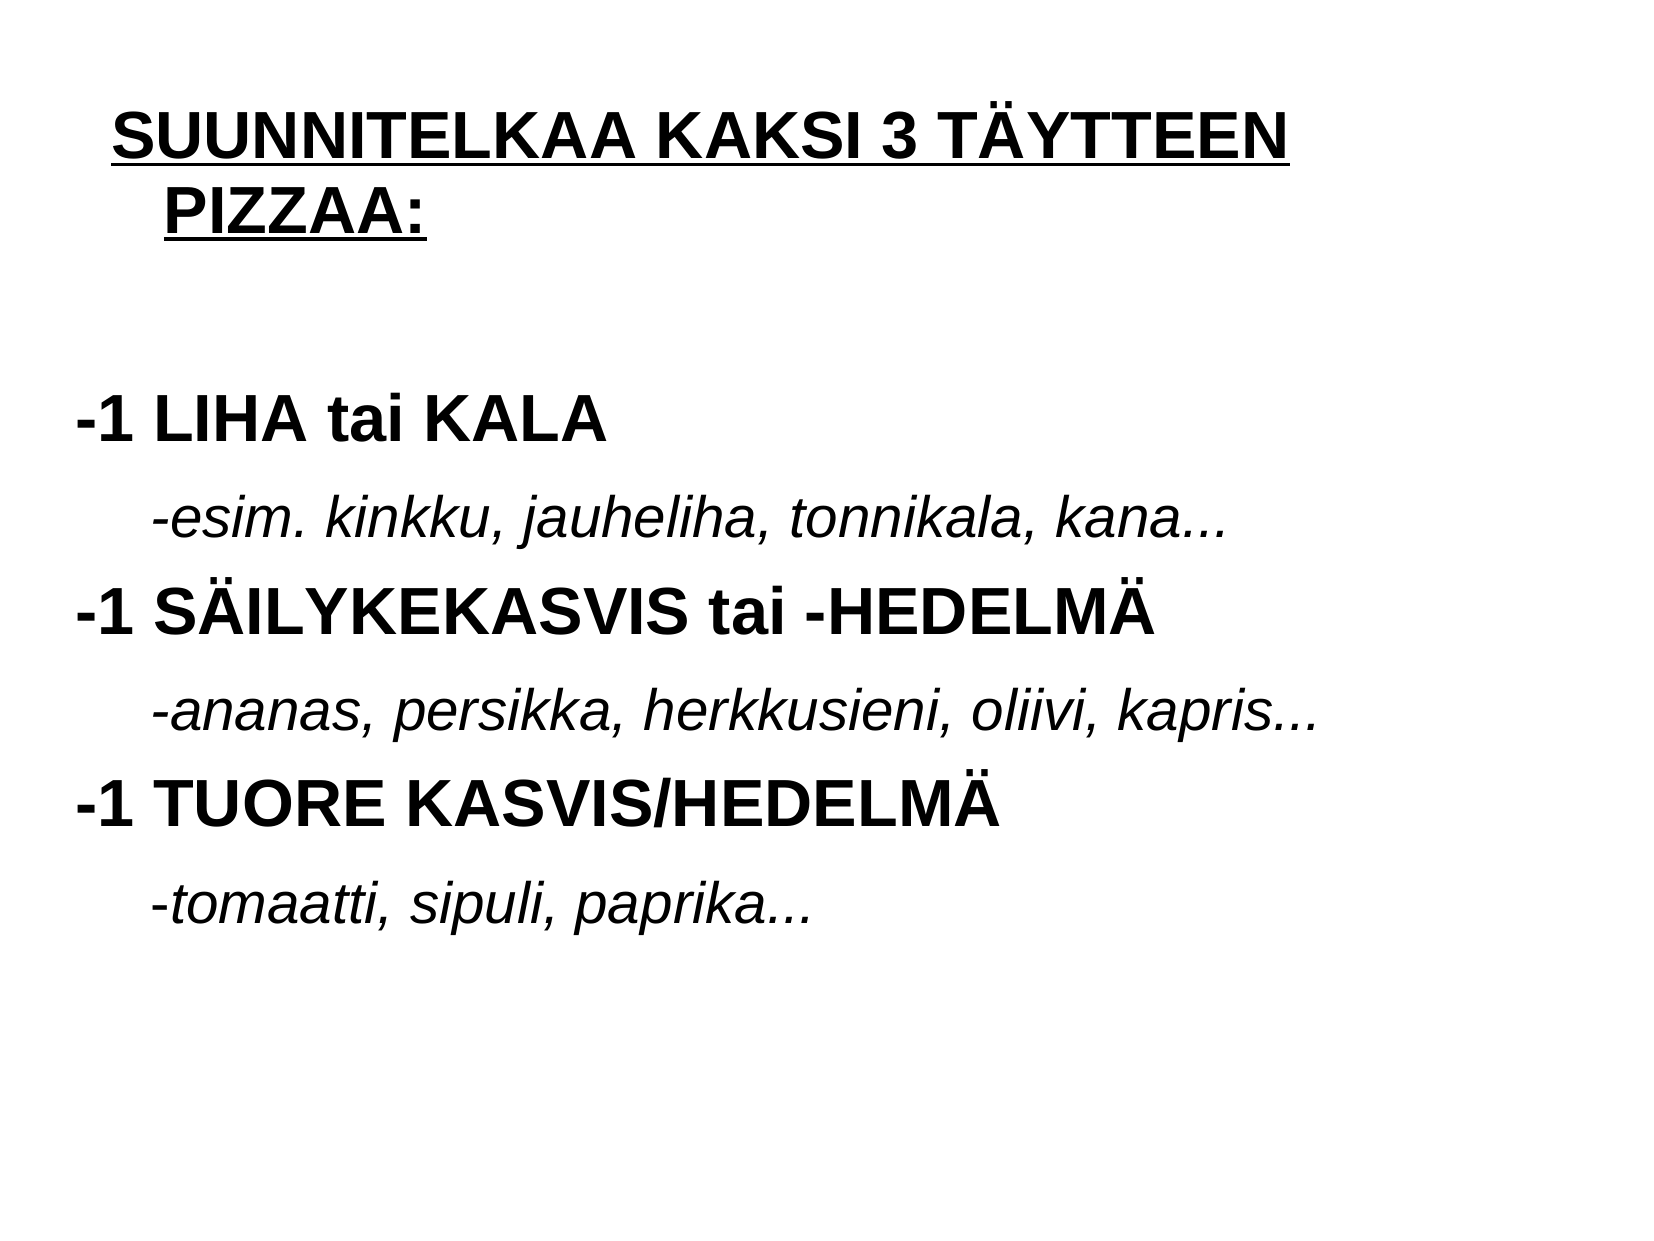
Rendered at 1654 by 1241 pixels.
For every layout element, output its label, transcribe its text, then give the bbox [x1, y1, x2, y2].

list SUUNNITELKAA KAKSI 3 TÄYTTEEN PIZZAA: -1 LIHA tai KALA -esim. kinkku, jauheliha, tonnikala, kana... -1 SÄILYKEKASVIS tai -HEDELMÄ -ananas, persikka, herkkusieni, oliivi, kapris... -1 TUORE KASVIS/HEDELMÄ -tomaatti, sipuli, paprika... [72, 94, 1560, 1080]
